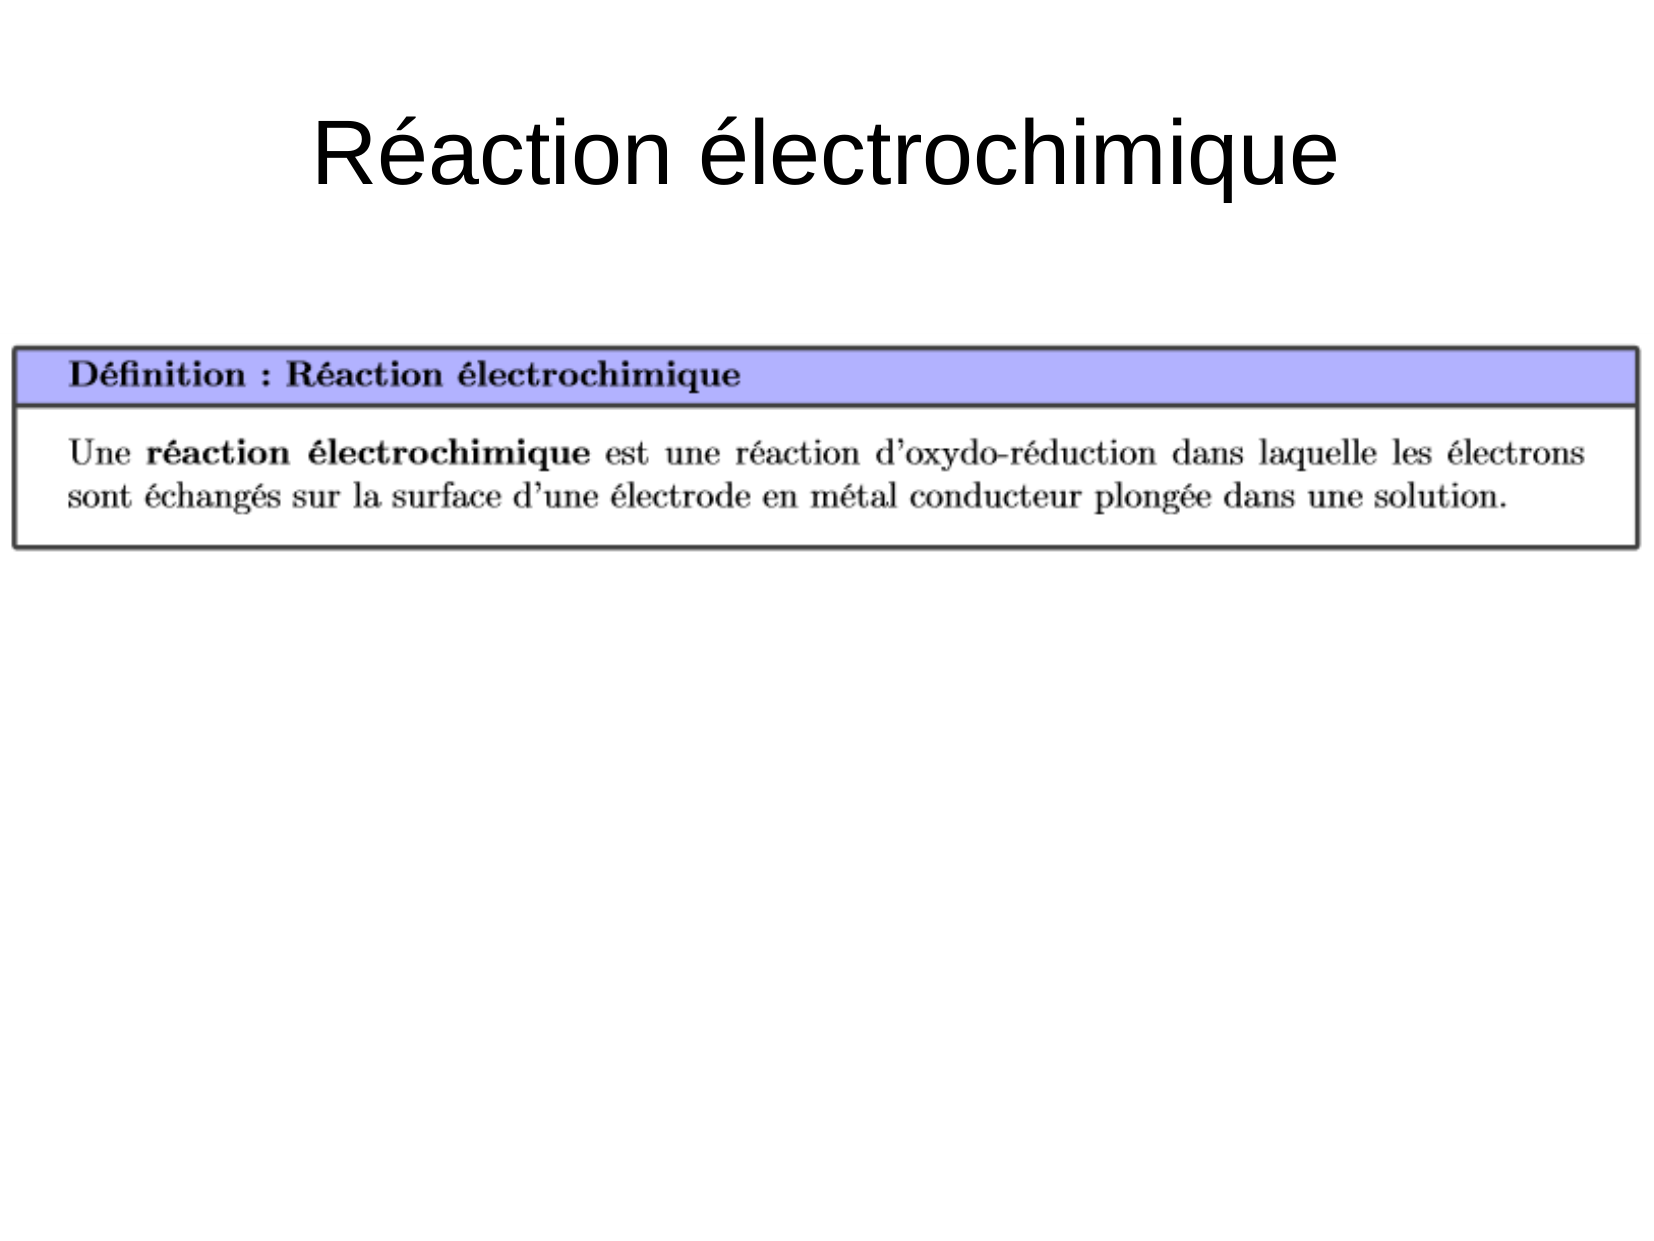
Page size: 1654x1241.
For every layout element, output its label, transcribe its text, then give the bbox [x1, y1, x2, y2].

title Réaction électrochimique [82, 49, 1571, 257]
picture [0, 332, 1654, 566]
